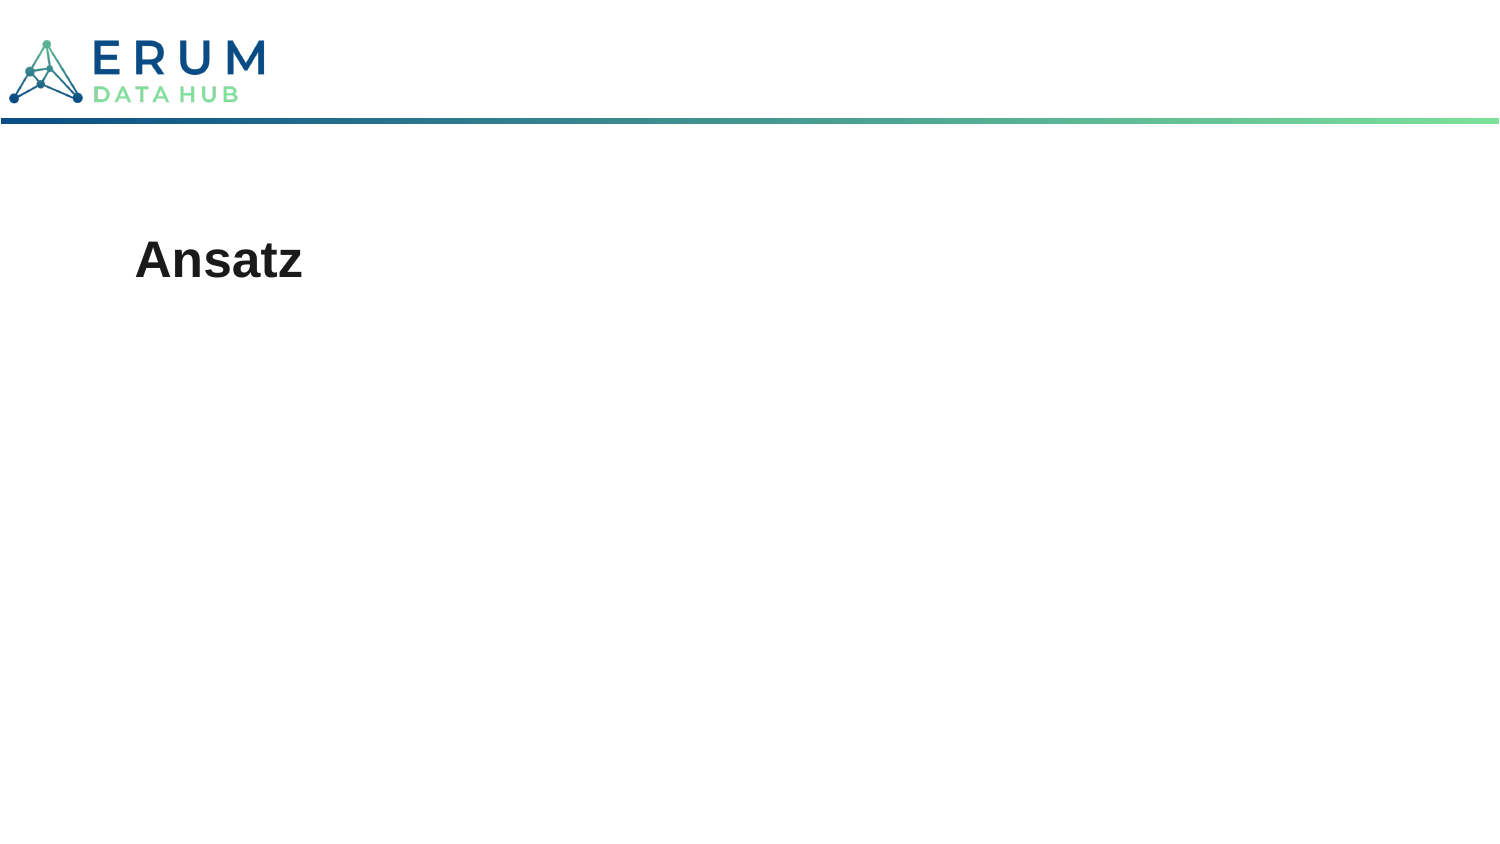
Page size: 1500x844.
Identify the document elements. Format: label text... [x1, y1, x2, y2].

picture [0, 0, 267, 117]
title Ansatz [119, 216, 1381, 305]
